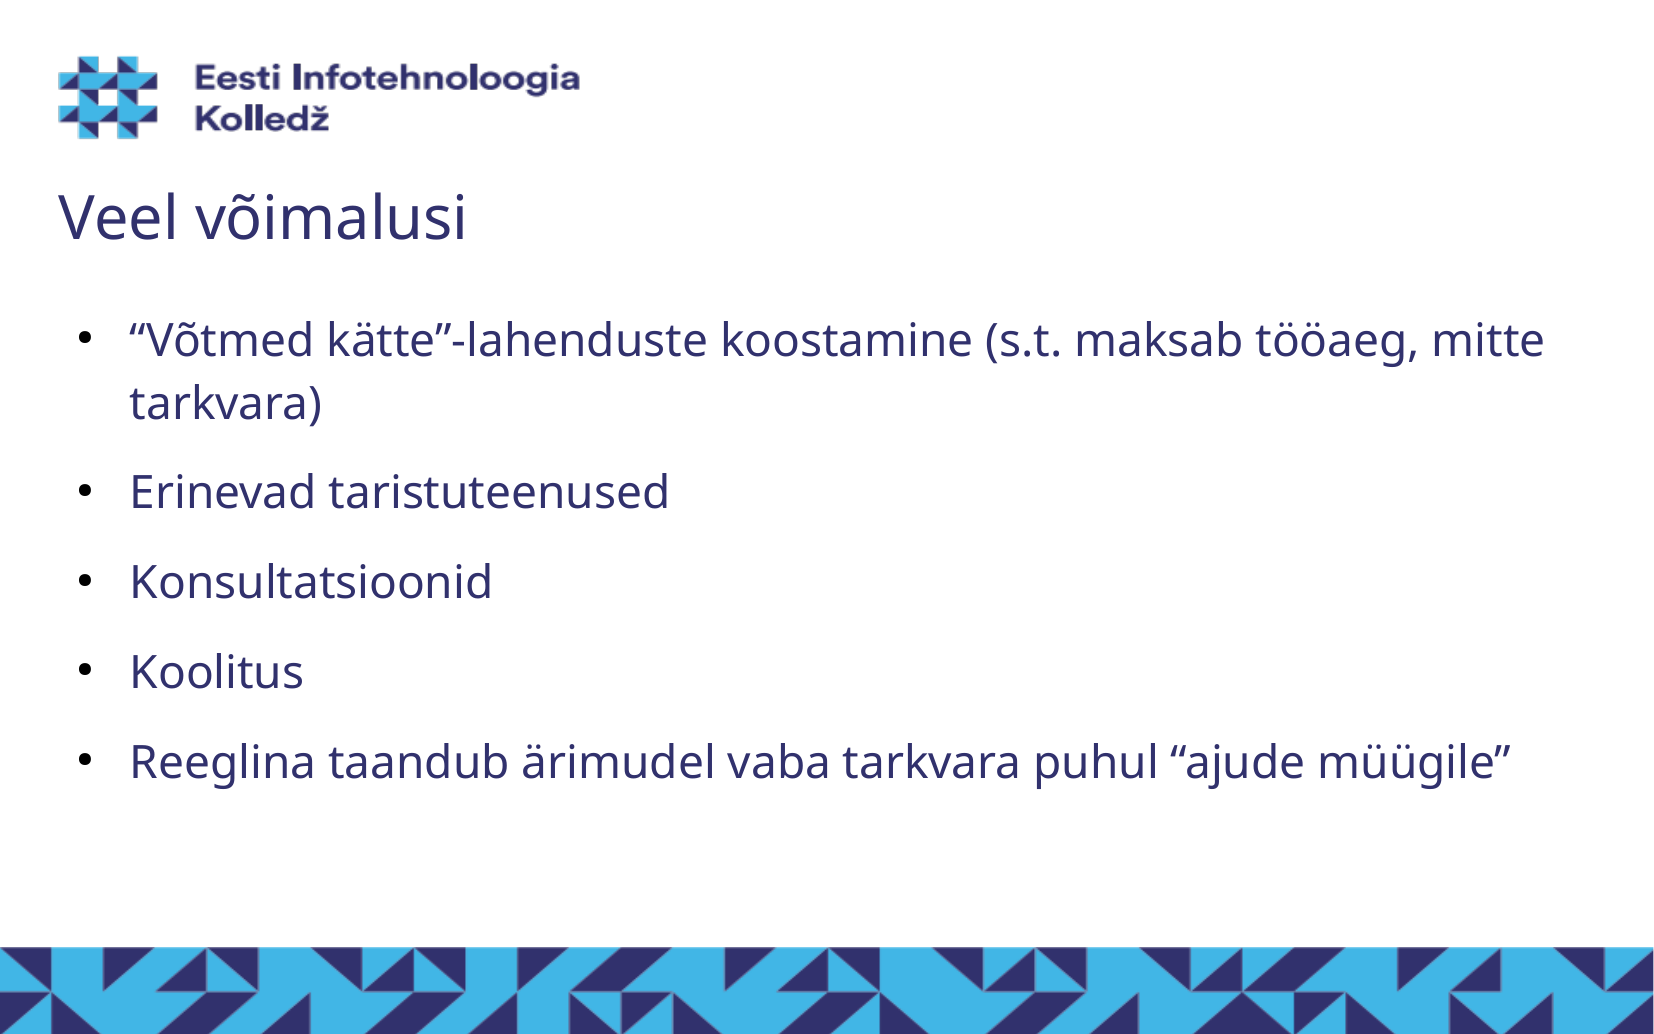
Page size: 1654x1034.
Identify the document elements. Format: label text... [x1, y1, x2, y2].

list “Võtmed kätte”-lahenduste koostamine (s.t. maksab tööaeg, mitte tarkvara) Erinevad taristuteenused Konsultatsioonid Koolitus Reeglina taandub ärimudel vaba tarkvara puhul “ajude müügile” [59, 307, 1607, 945]
title Veel võimalusi [59, 129, 1571, 303]
